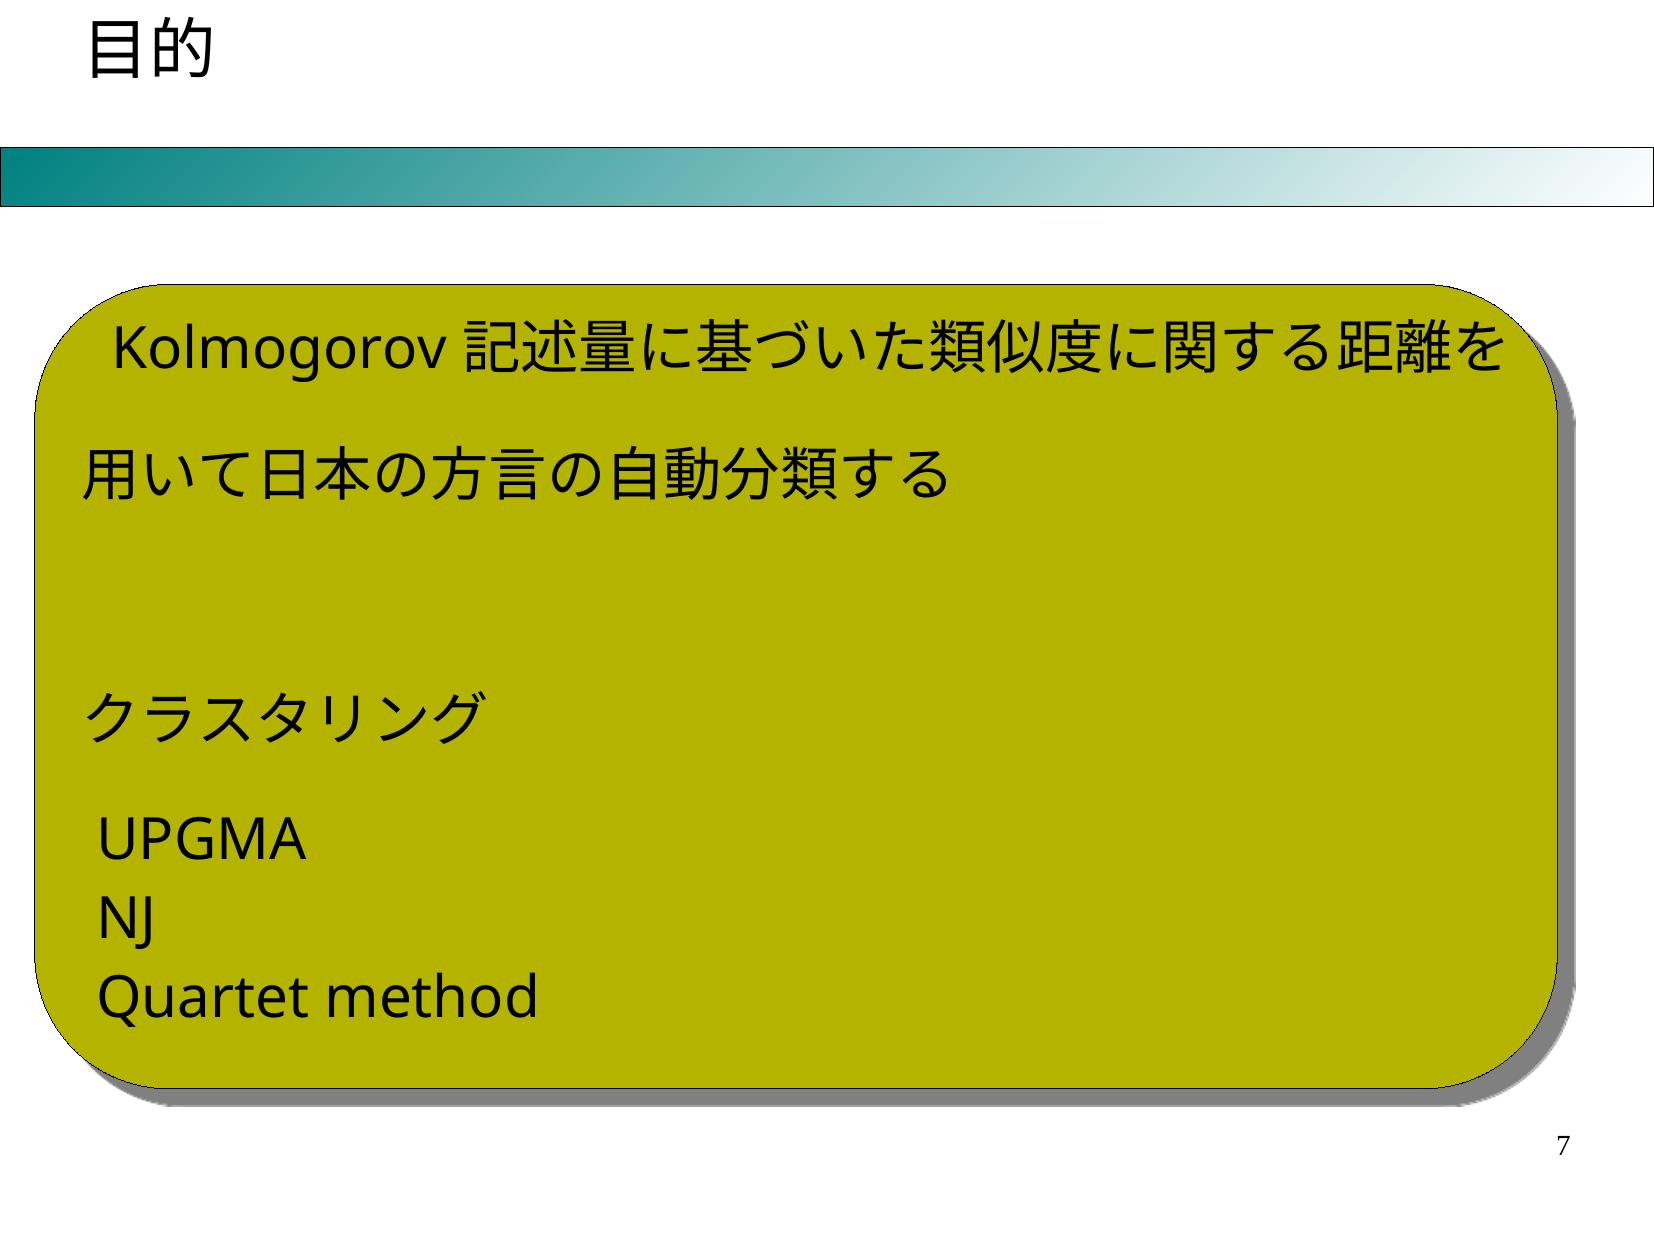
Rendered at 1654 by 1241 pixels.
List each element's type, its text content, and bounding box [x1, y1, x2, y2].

text_box Kolmogorov 記述量に基づいた類似度に関する距離を 用いて日本の方言の自動分類する クラスタリング UPGMA NJ Quartet method [34, 284, 1558, 1089]
title 目的 [82, 22, 1571, 175]
